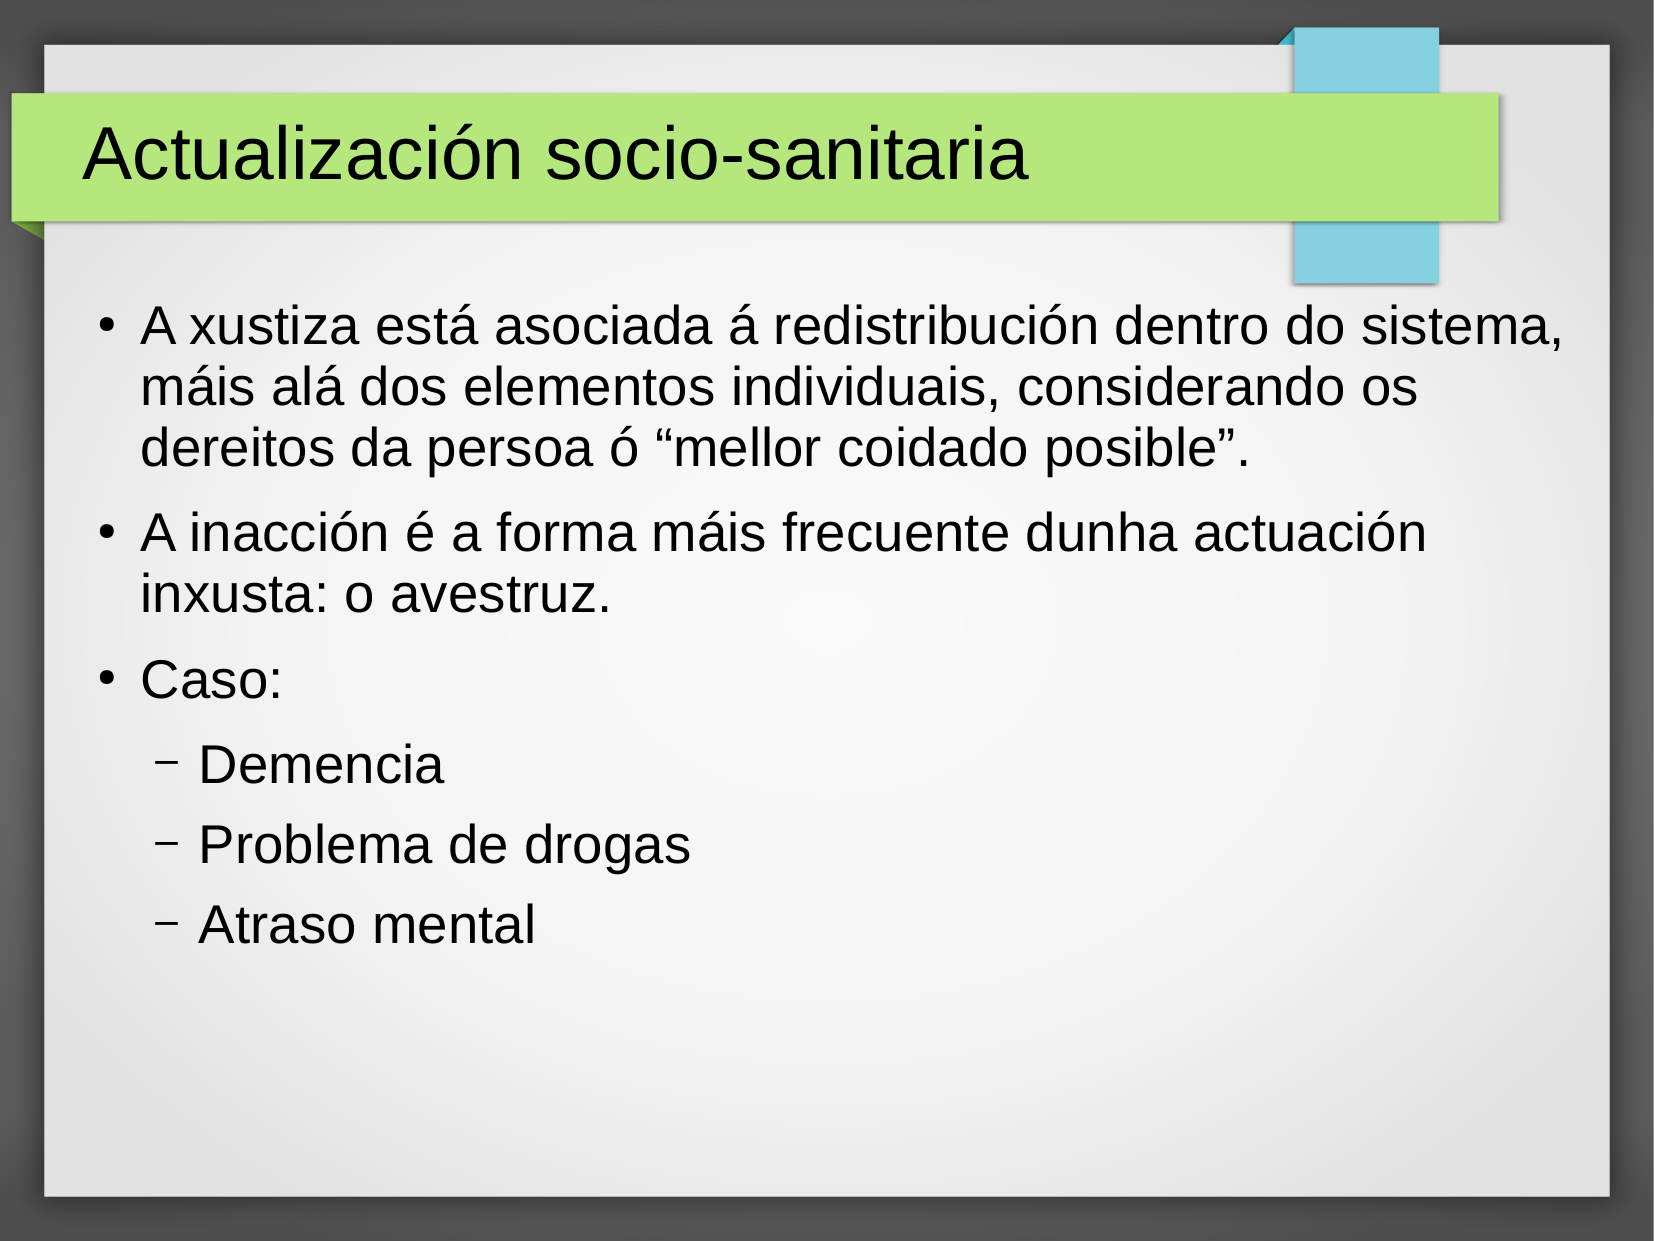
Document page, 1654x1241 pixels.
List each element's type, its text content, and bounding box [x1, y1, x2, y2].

list A xustiza está asociada á redistribución dentro do sistema, máis alá dos elementos individuais, considerando os dereitos da persoa ó “mellor coidado posible”. A inacción é a forma máis frecuente dunha actuación inxusta: o avestruz. Caso: Demencia Problema de drogas Atraso mental [82, 295, 1571, 1015]
title Actualización socio-sanitaria [82, 94, 1264, 213]
picture [0, 0, 1654, 1241]
